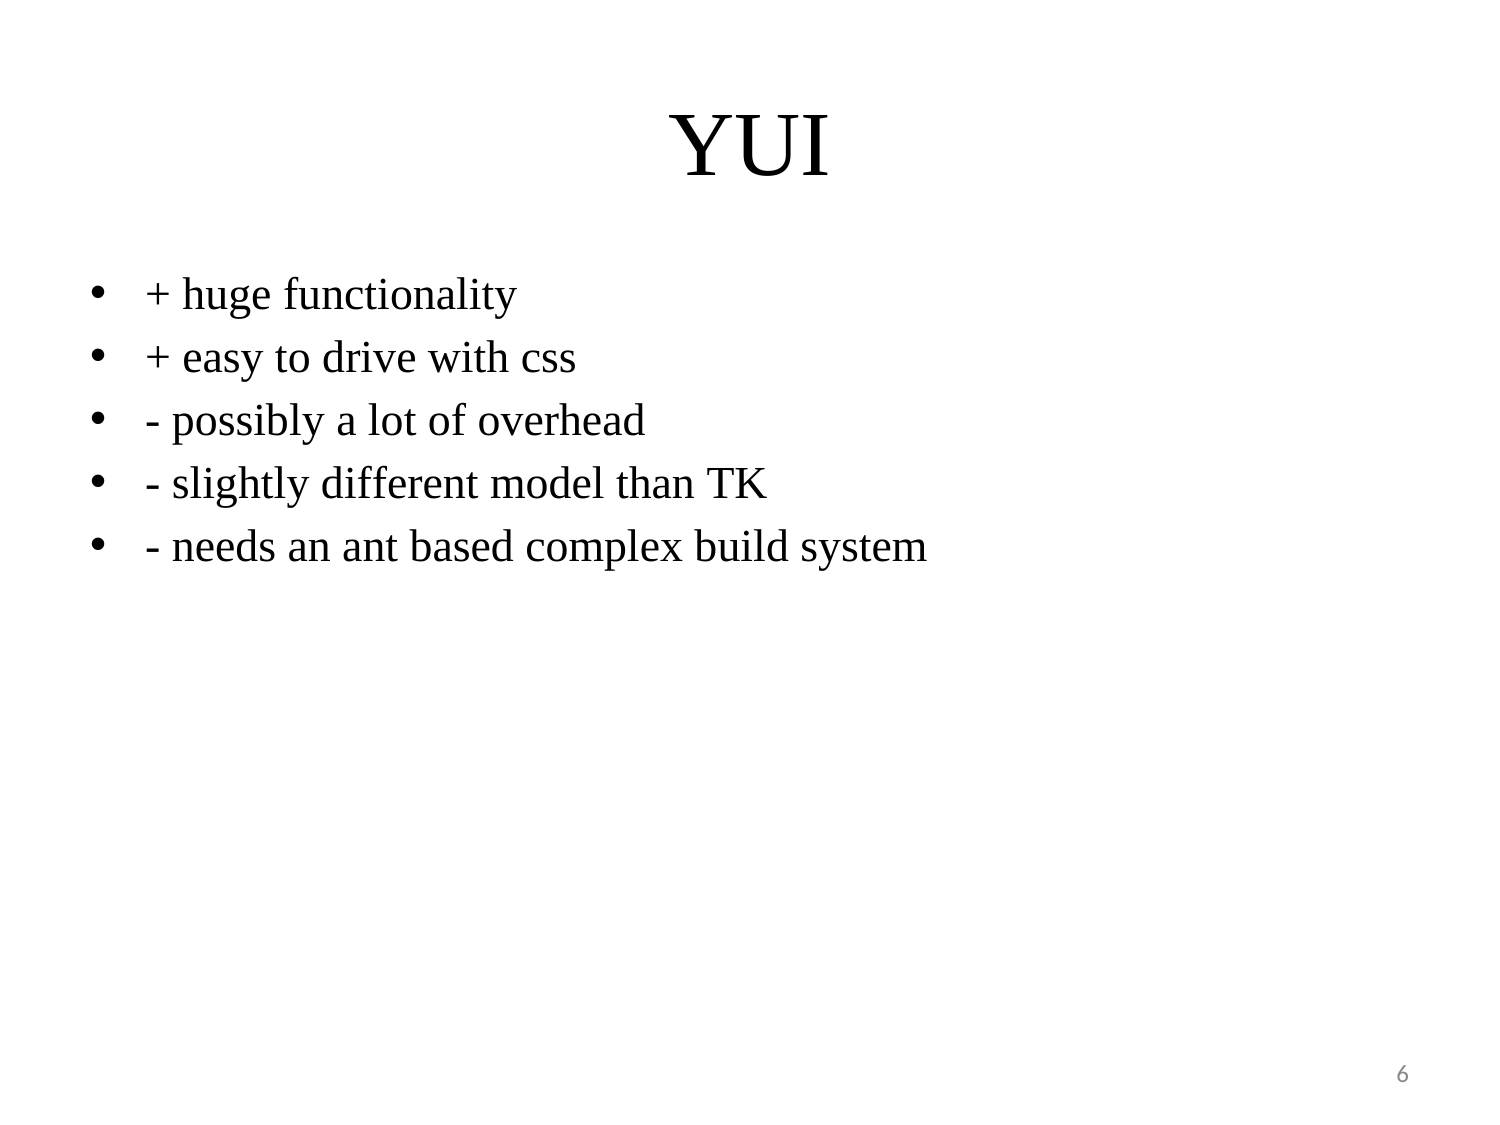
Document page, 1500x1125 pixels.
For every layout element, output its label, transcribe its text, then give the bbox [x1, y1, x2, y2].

text_box + huge functionality + easy to drive with css - possibly a lot of overhead - slightly different model than TK - needs an ant based complex build system [75, 262, 1426, 1101]
text_box YUI [75, 45, 1426, 233]
